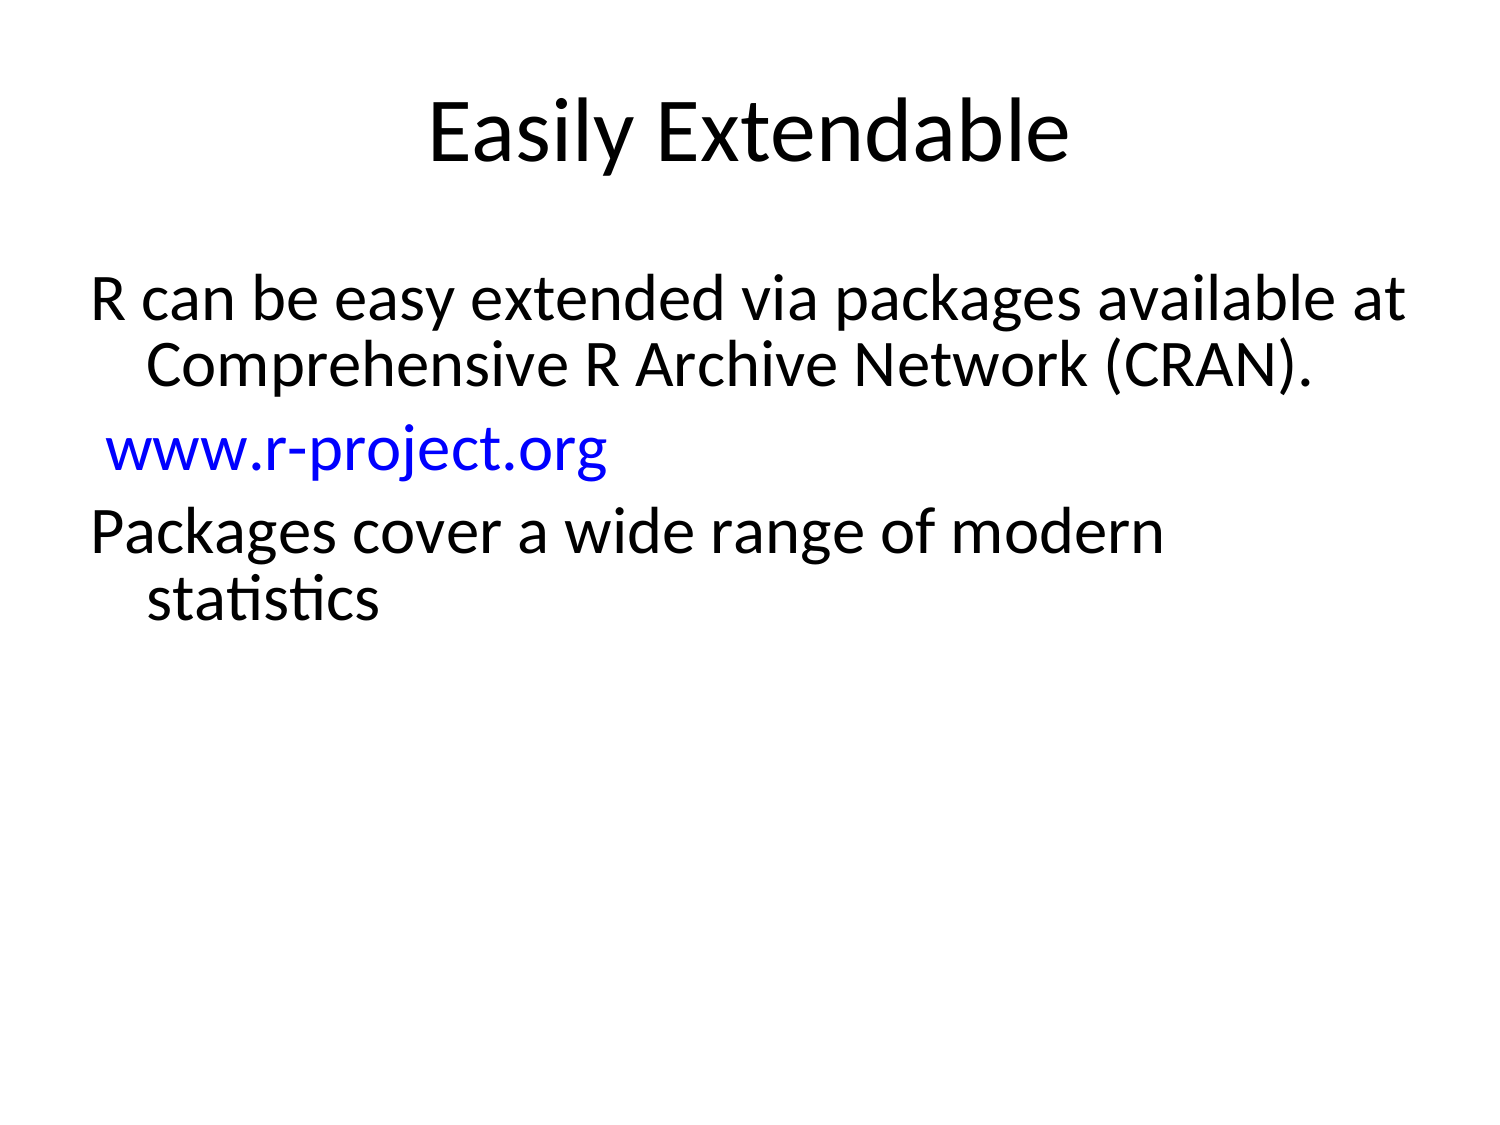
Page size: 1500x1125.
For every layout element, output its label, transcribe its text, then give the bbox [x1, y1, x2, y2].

title Easily Extendable [75, 45, 1426, 233]
list R can be easy extended via packages available at Comprehensive R Archive Network (CRAN). www.r-project.org Packages cover a wide range of modern statistics [75, 262, 1426, 1006]
